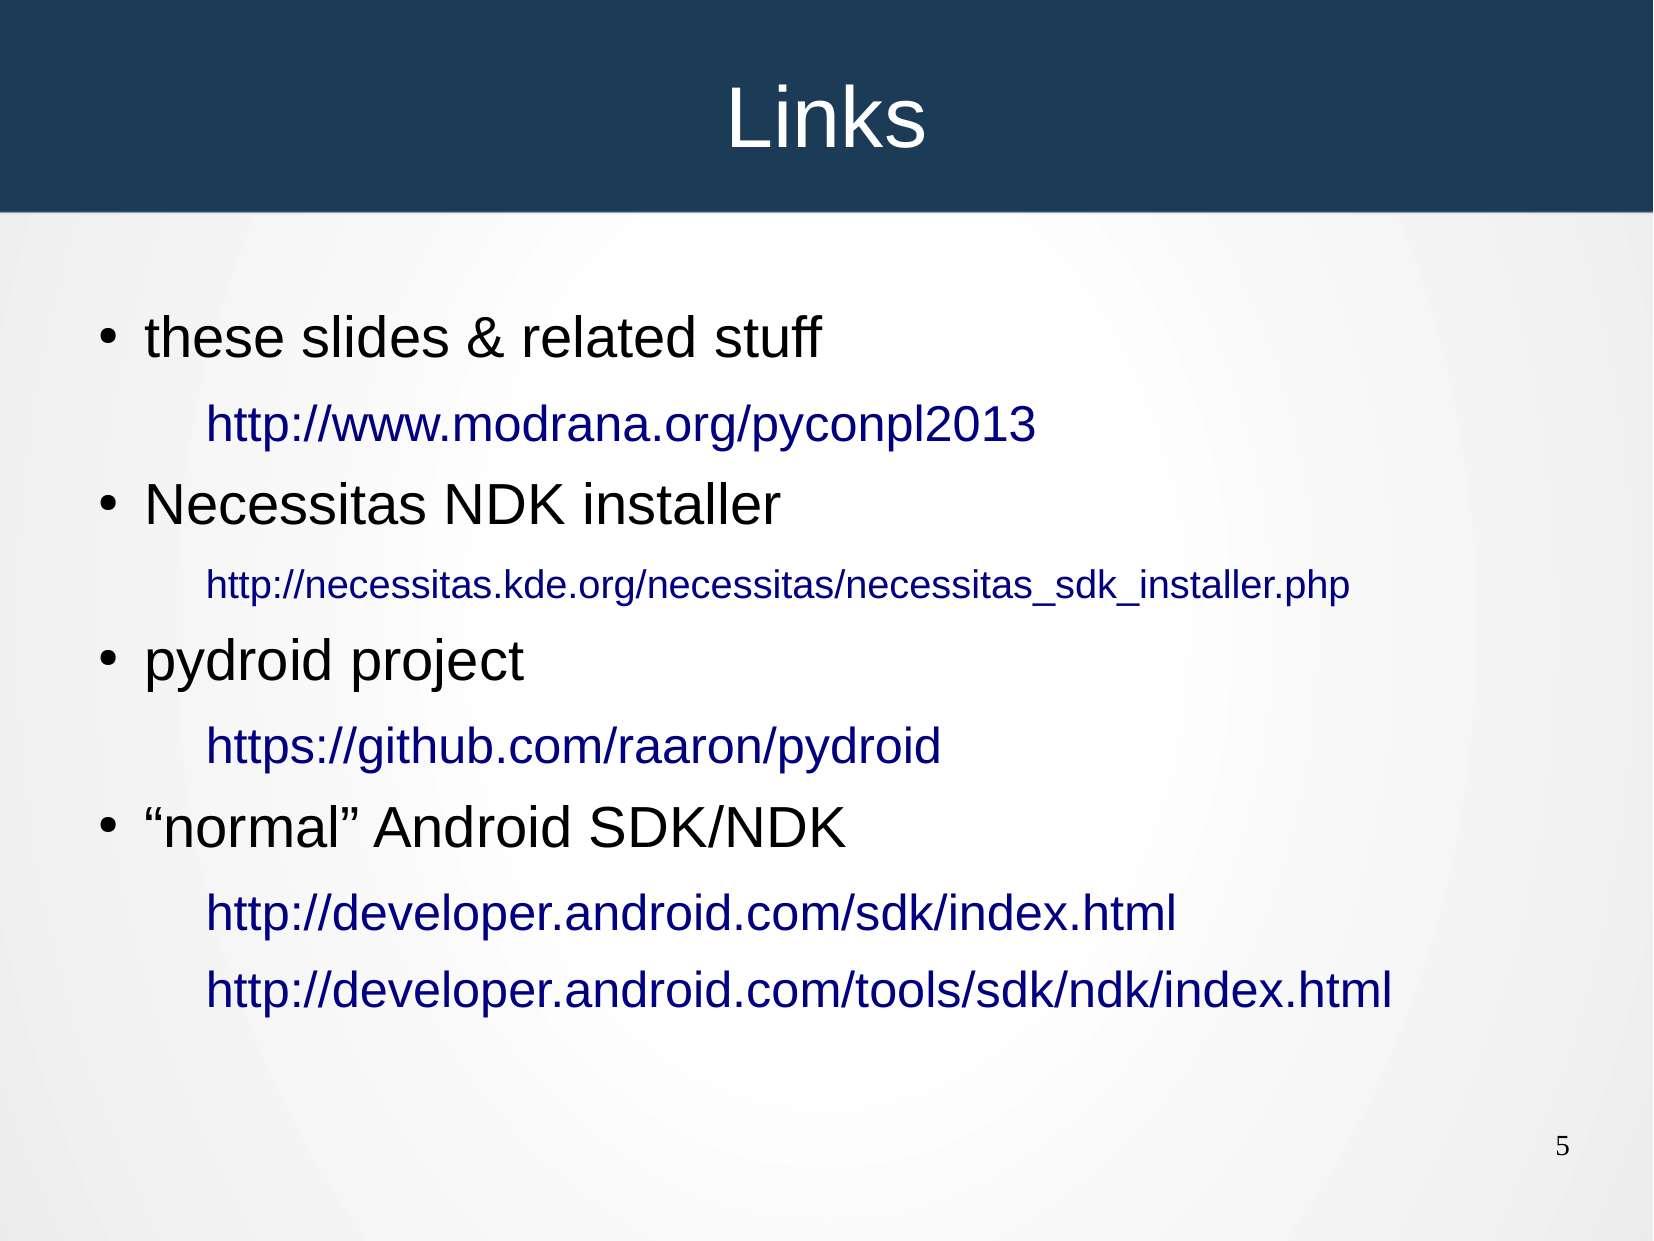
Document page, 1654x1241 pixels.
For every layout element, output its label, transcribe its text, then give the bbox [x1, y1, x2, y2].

list these slides & related stuff http://www.modrana.org/pyconpl2013 Necessitas NDK installer http://necessitas.kde.org/necessitas/necessitas_sdk_installer.php pydroid project https://github.com/raaron/pydroid “normal” Android SDK/NDK http://developer.android.com/sdk/index.html http://developer.android.com/tools/sdk/ndk/index.html [82, 305, 1571, 1025]
picture [0, 0, 1653, 1241]
title Links [82, 47, 1571, 189]
